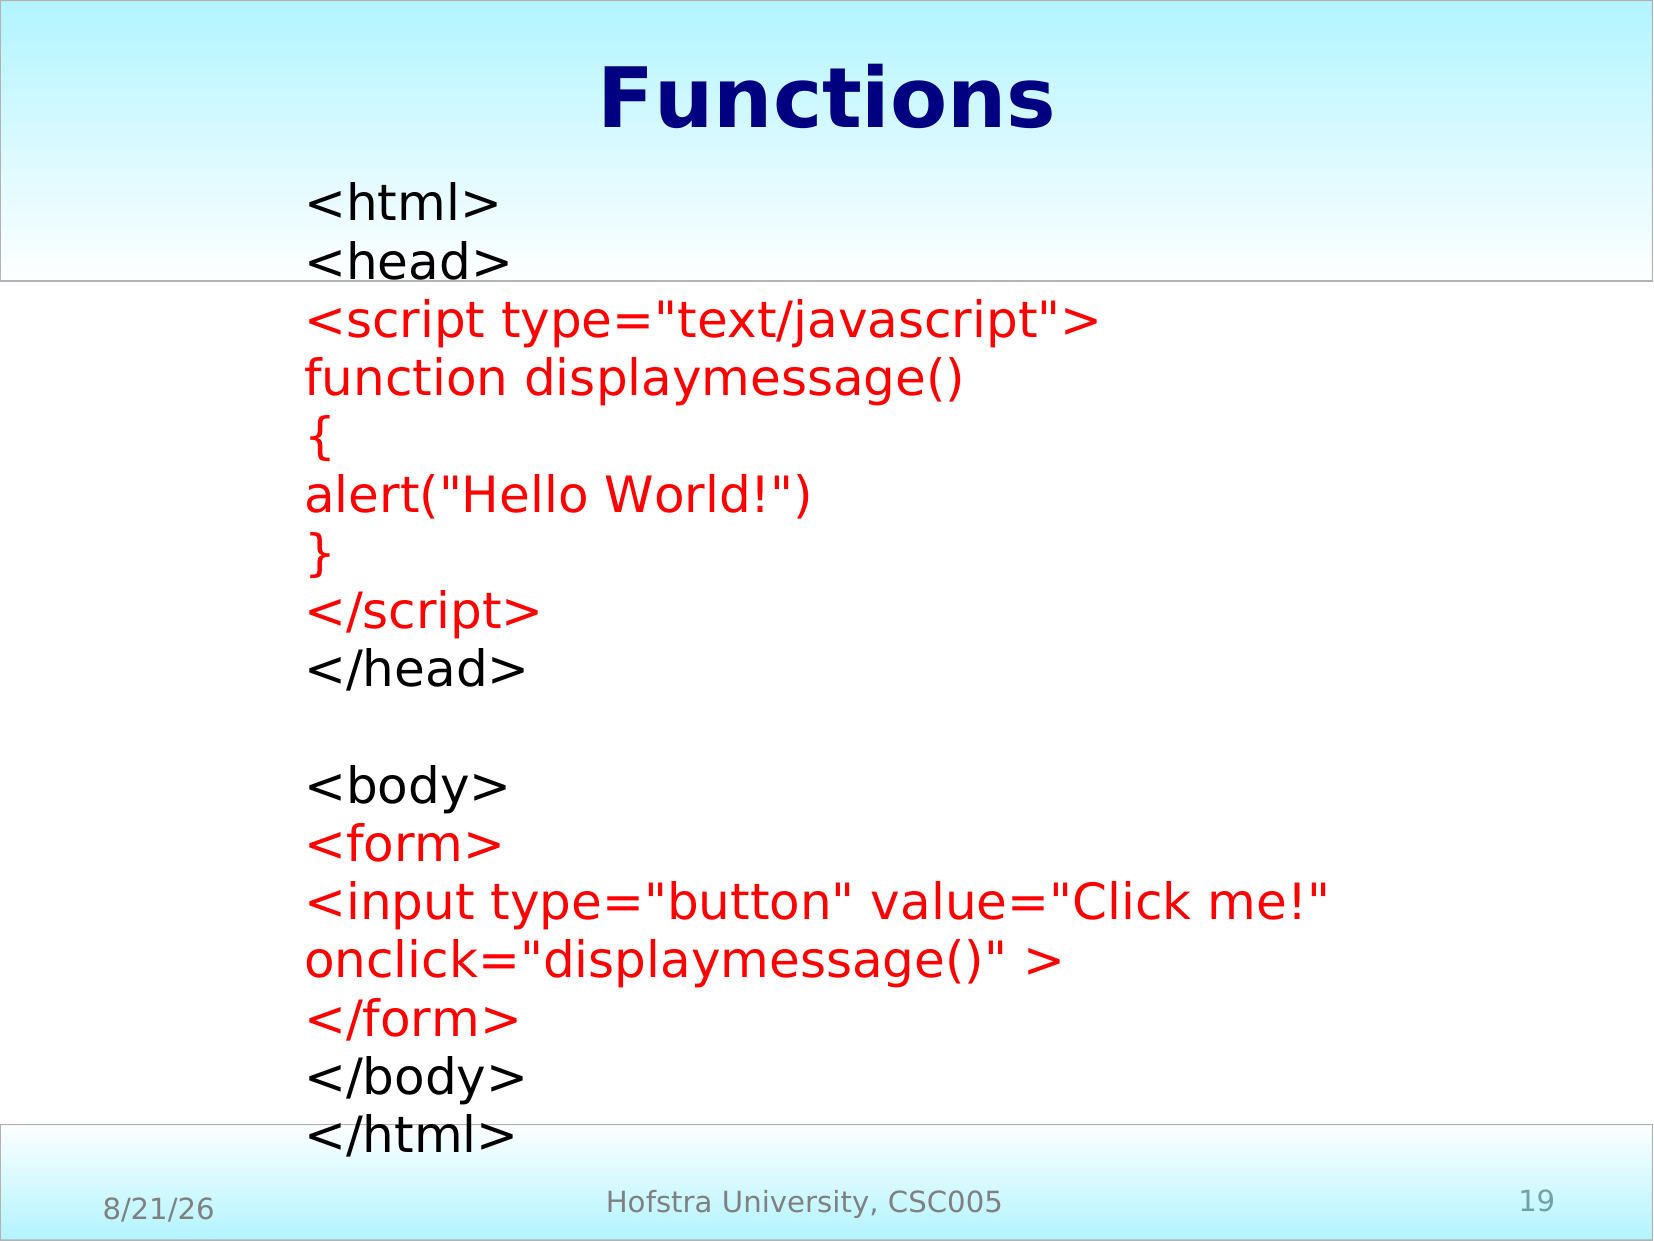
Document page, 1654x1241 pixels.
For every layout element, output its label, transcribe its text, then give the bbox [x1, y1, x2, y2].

text_box <html> <head> <script type="text/javascript"> function displaymessage() { alert("Hello World!") } </script> </head> <body> <form> <input type="button" value="Click me!" onclick="displaymessage()" > </form> </body> </html> [289, 167, 1346, 1172]
title Functions [78, 10, 1576, 188]
